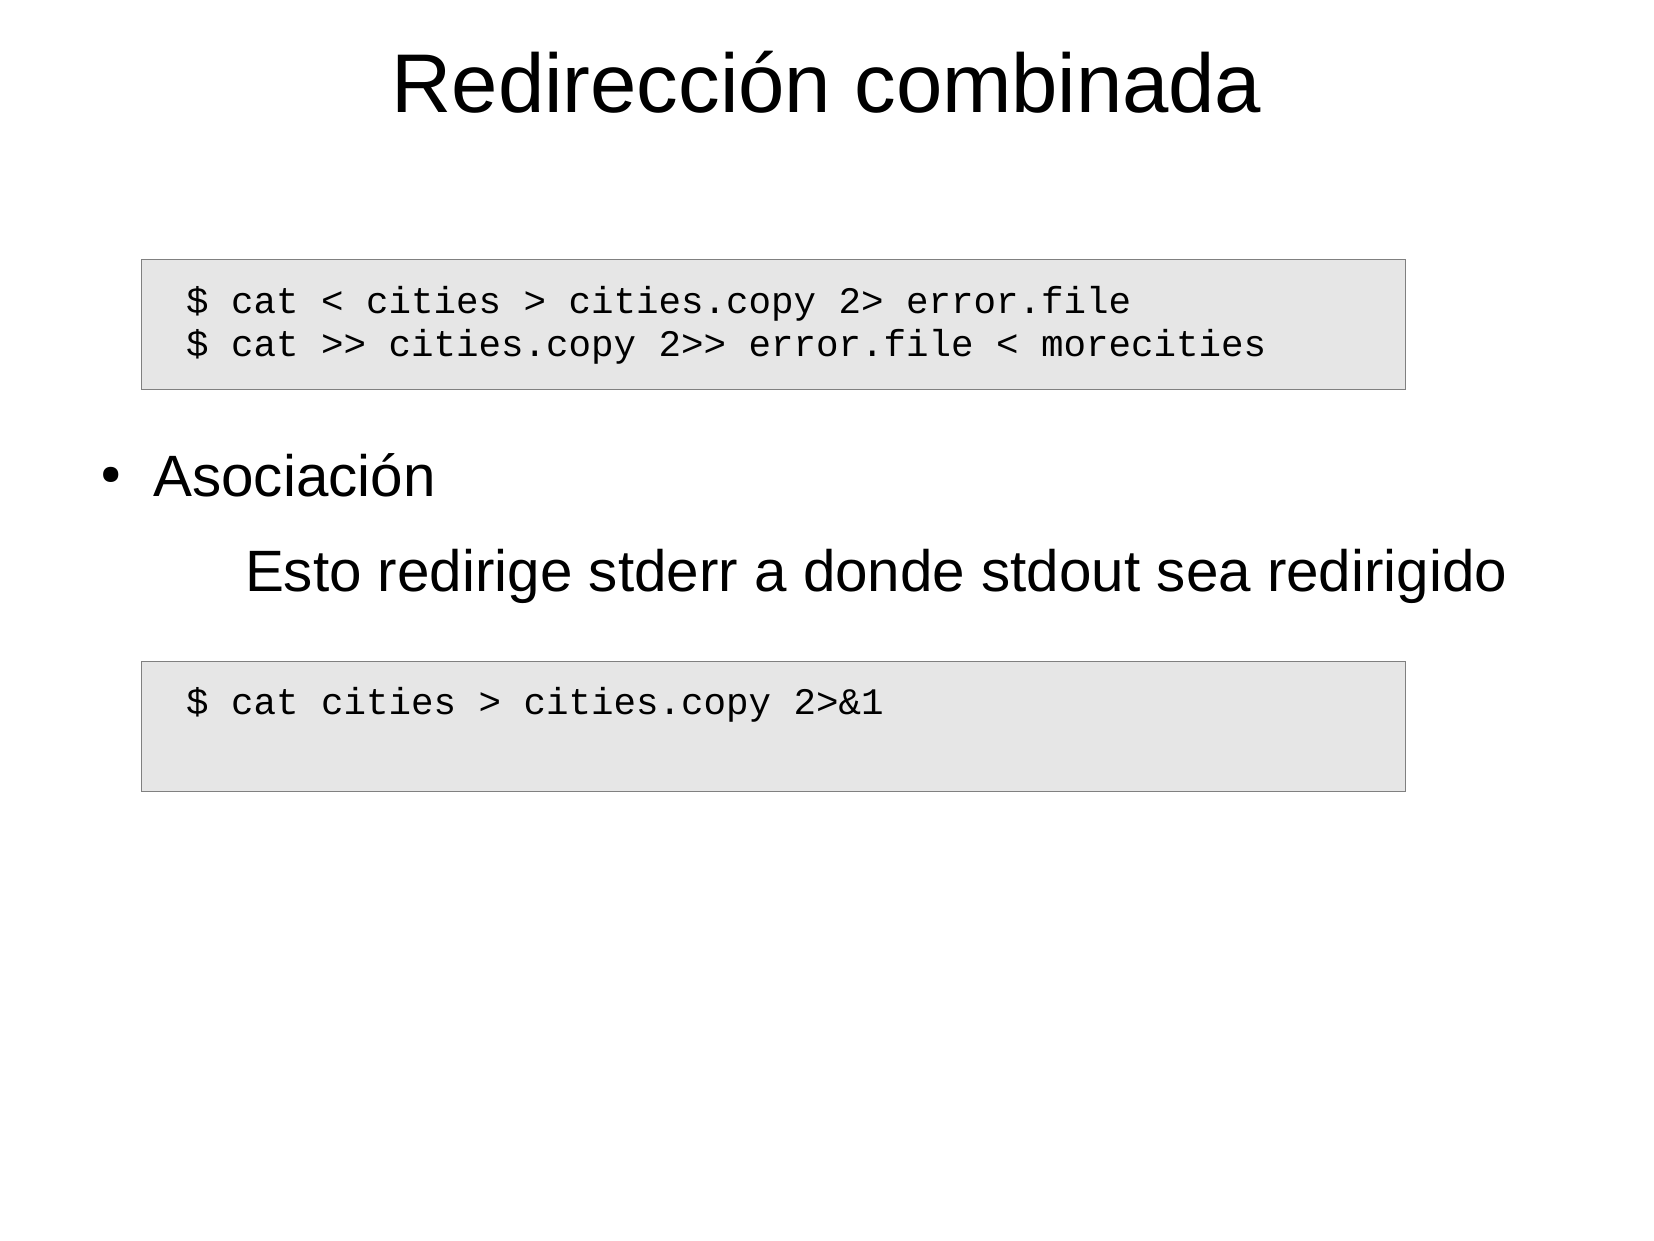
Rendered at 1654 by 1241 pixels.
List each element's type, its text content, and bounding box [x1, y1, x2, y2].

list Asociación Esto redirige stderr a donde stdout sea redirigido [82, 443, 1571, 615]
text_box $ cat cities > cities.copy 2>&1 [141, 661, 1406, 792]
text_box $ cat < cities > cities.copy 2> error.file $ cat >> cities.copy 2>> error.file < morecities [141, 259, 1406, 390]
title Redirección combinada [82, 19, 1571, 148]
